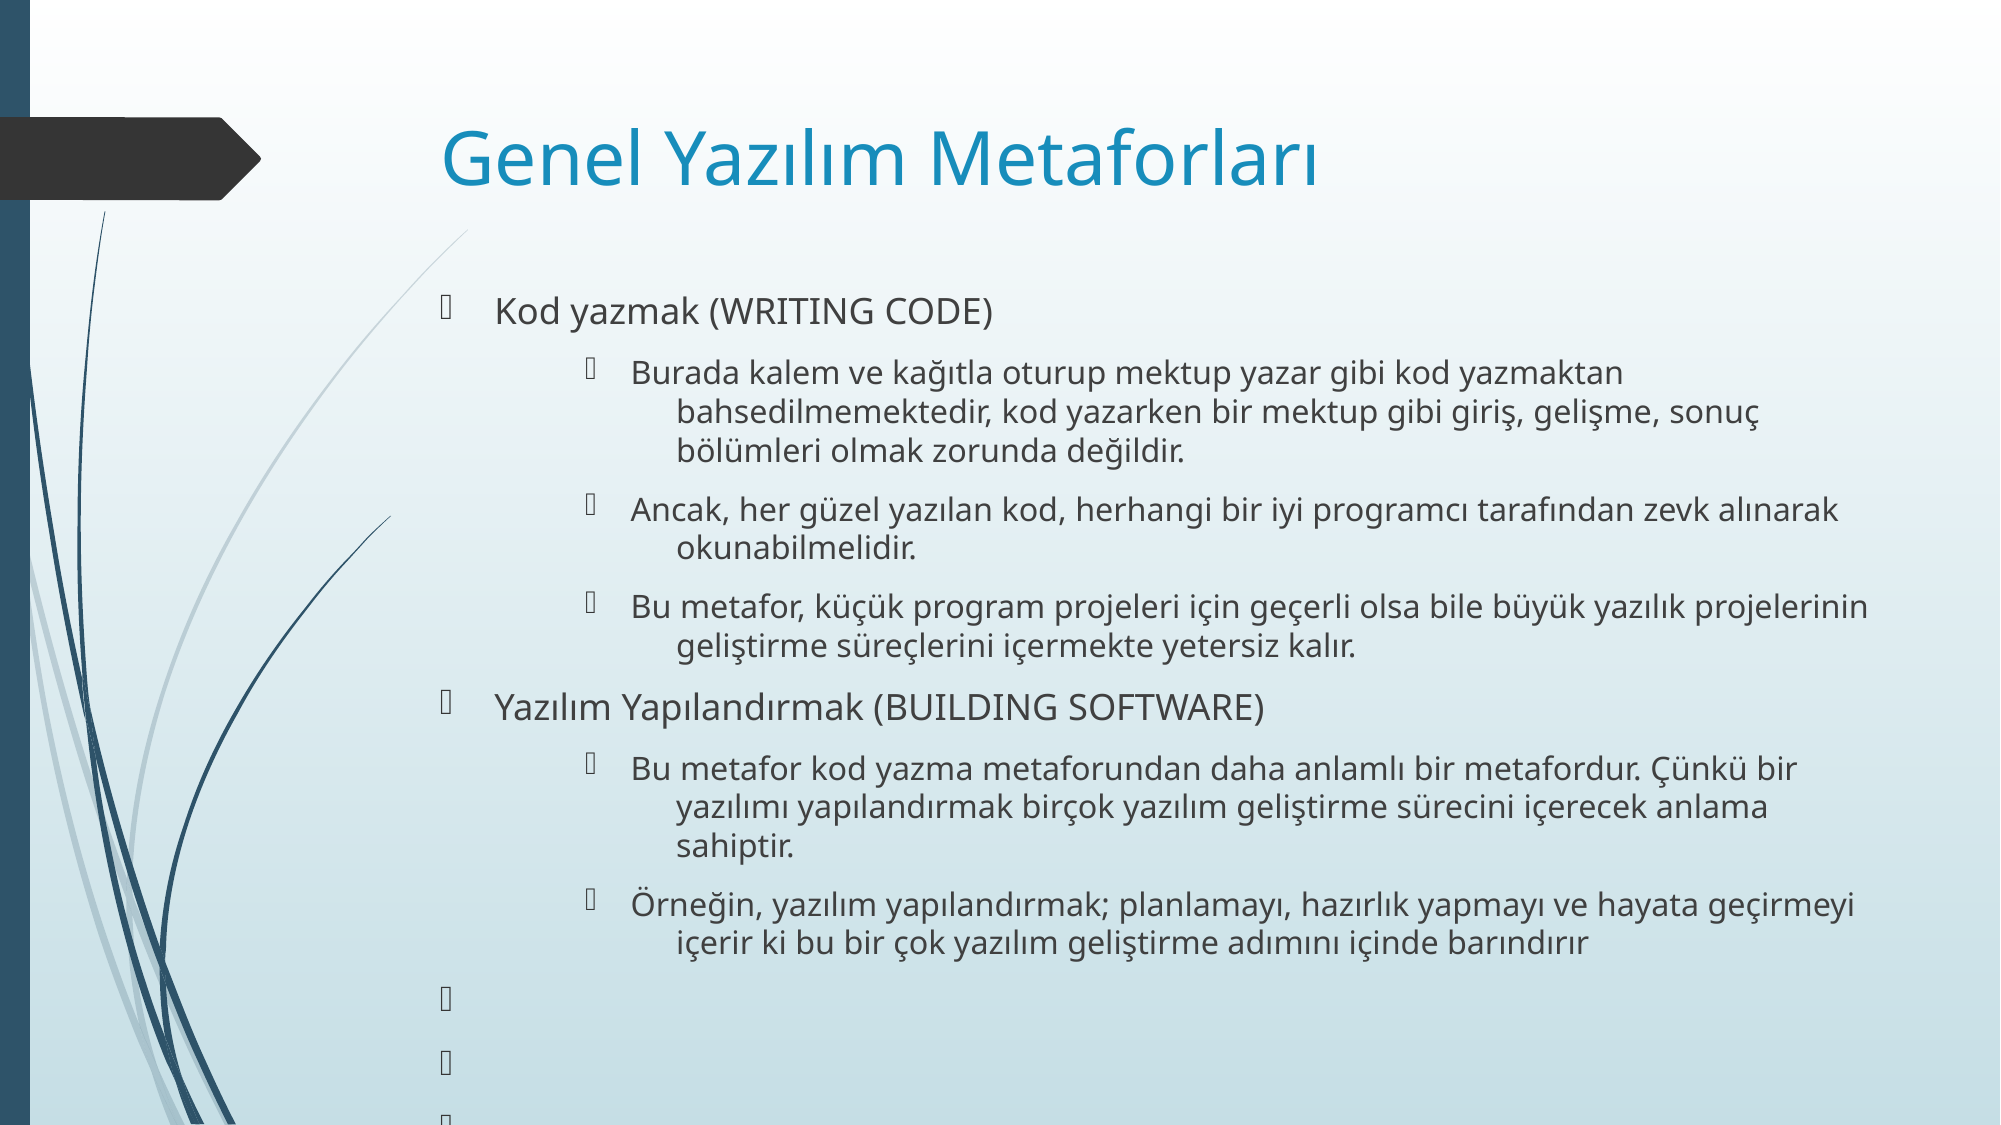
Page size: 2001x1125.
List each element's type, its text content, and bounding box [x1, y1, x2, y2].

title Genel Yazılım Metaforları [425, 102, 1888, 281]
list Kod yazmak (WRITING CODE) Burada kalem ve kağıtla oturup mektup yazar gibi kod yazmaktan bahsedilmemektedir, kod yazarken bir mektup gibi giriş, gelişme, sonuç bölümleri olmak zorunda değildir. Ancak, her güzel yazılan kod, herhangi bir iyi programcı tarafından zevk alınarak okunabilmelidir. Bu metafor, küçük program projeleri için geçerli olsa bile büyük yazılık projelerinin geliştirme süreçlerini içermekte yetersiz kalır. Yazılım Yapılandırmak (BUILDING SOFTWARE) Bu metafor kod yazma metaforundan daha anlamlı bir metafordur. Çünkü bir yazılımı yapılandırmak birçok yazılım geliştirme sürecini içerecek anlama sahiptir. Örneğin, yazılım yapılandırmak; planlamayı, hazırlık yapmayı ve hayata geçirmeyi içerir ki bu bir çok yazılım geliştirme adımını içinde barındırır [424, 281, 1888, 970]
